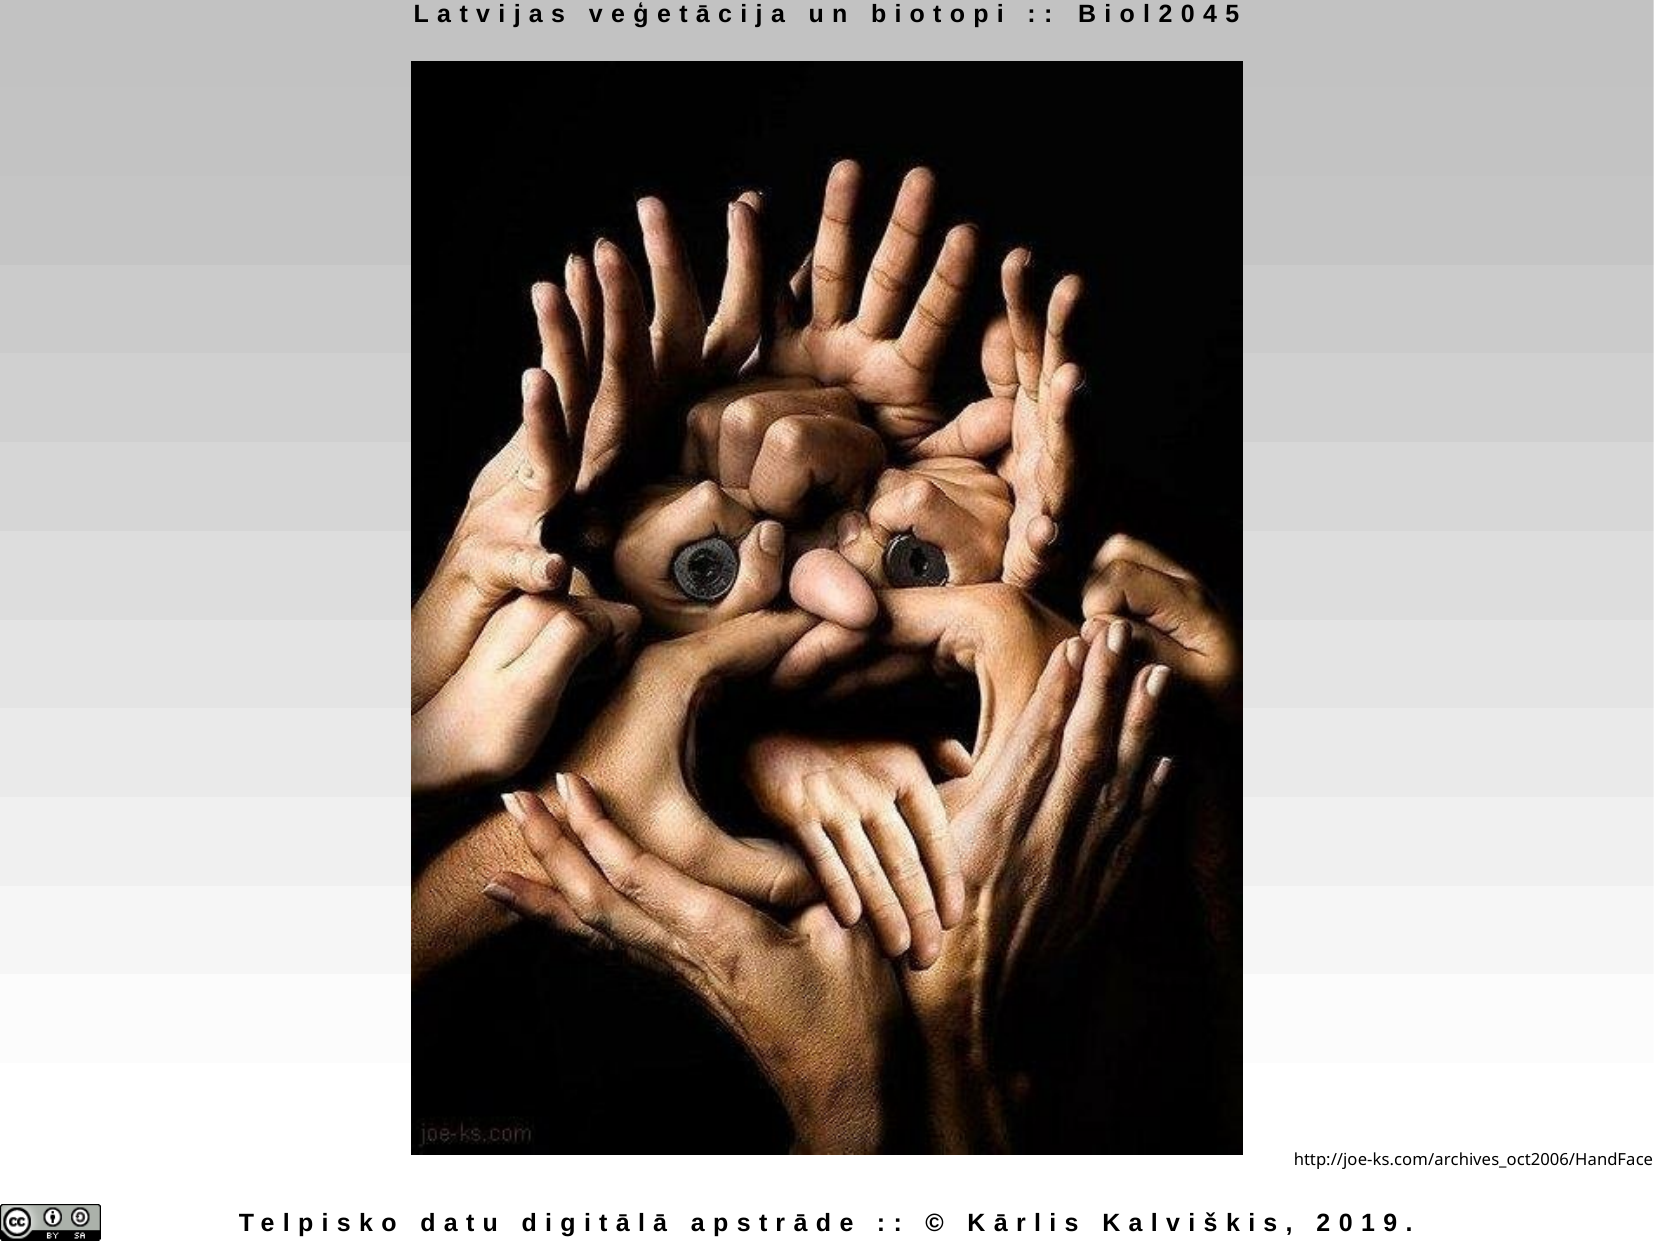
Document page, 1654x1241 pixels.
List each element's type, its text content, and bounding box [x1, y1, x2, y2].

picture [0, 0, 1654, 1241]
text_box http://joe-ks.com/archives_oct2006/HandFace.htm [1293, 1147, 1654, 1203]
